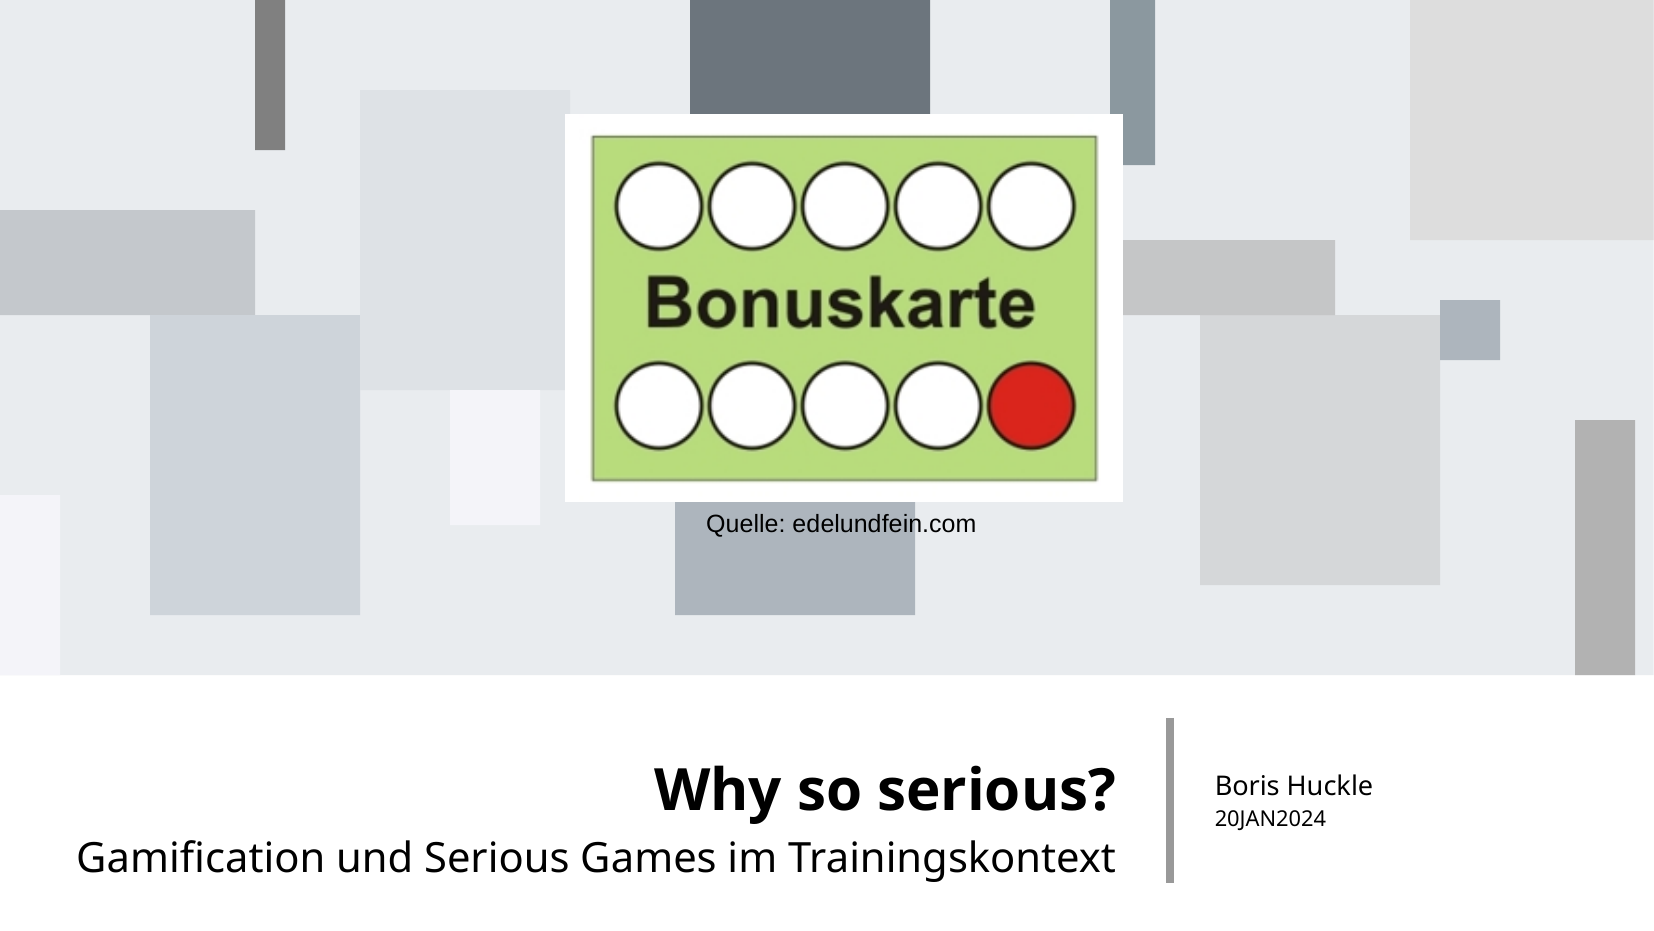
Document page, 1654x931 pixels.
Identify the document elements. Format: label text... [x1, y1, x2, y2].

text_box Why so serious? Gamification und Serious Games im Trainingskontext [29, 740, 1131, 931]
text_box Quelle: edelundfein.com [620, 501, 1063, 545]
text_box Boris Huckle 20JAN2024 [1200, 759, 1591, 841]
picture [565, 114, 1123, 502]
